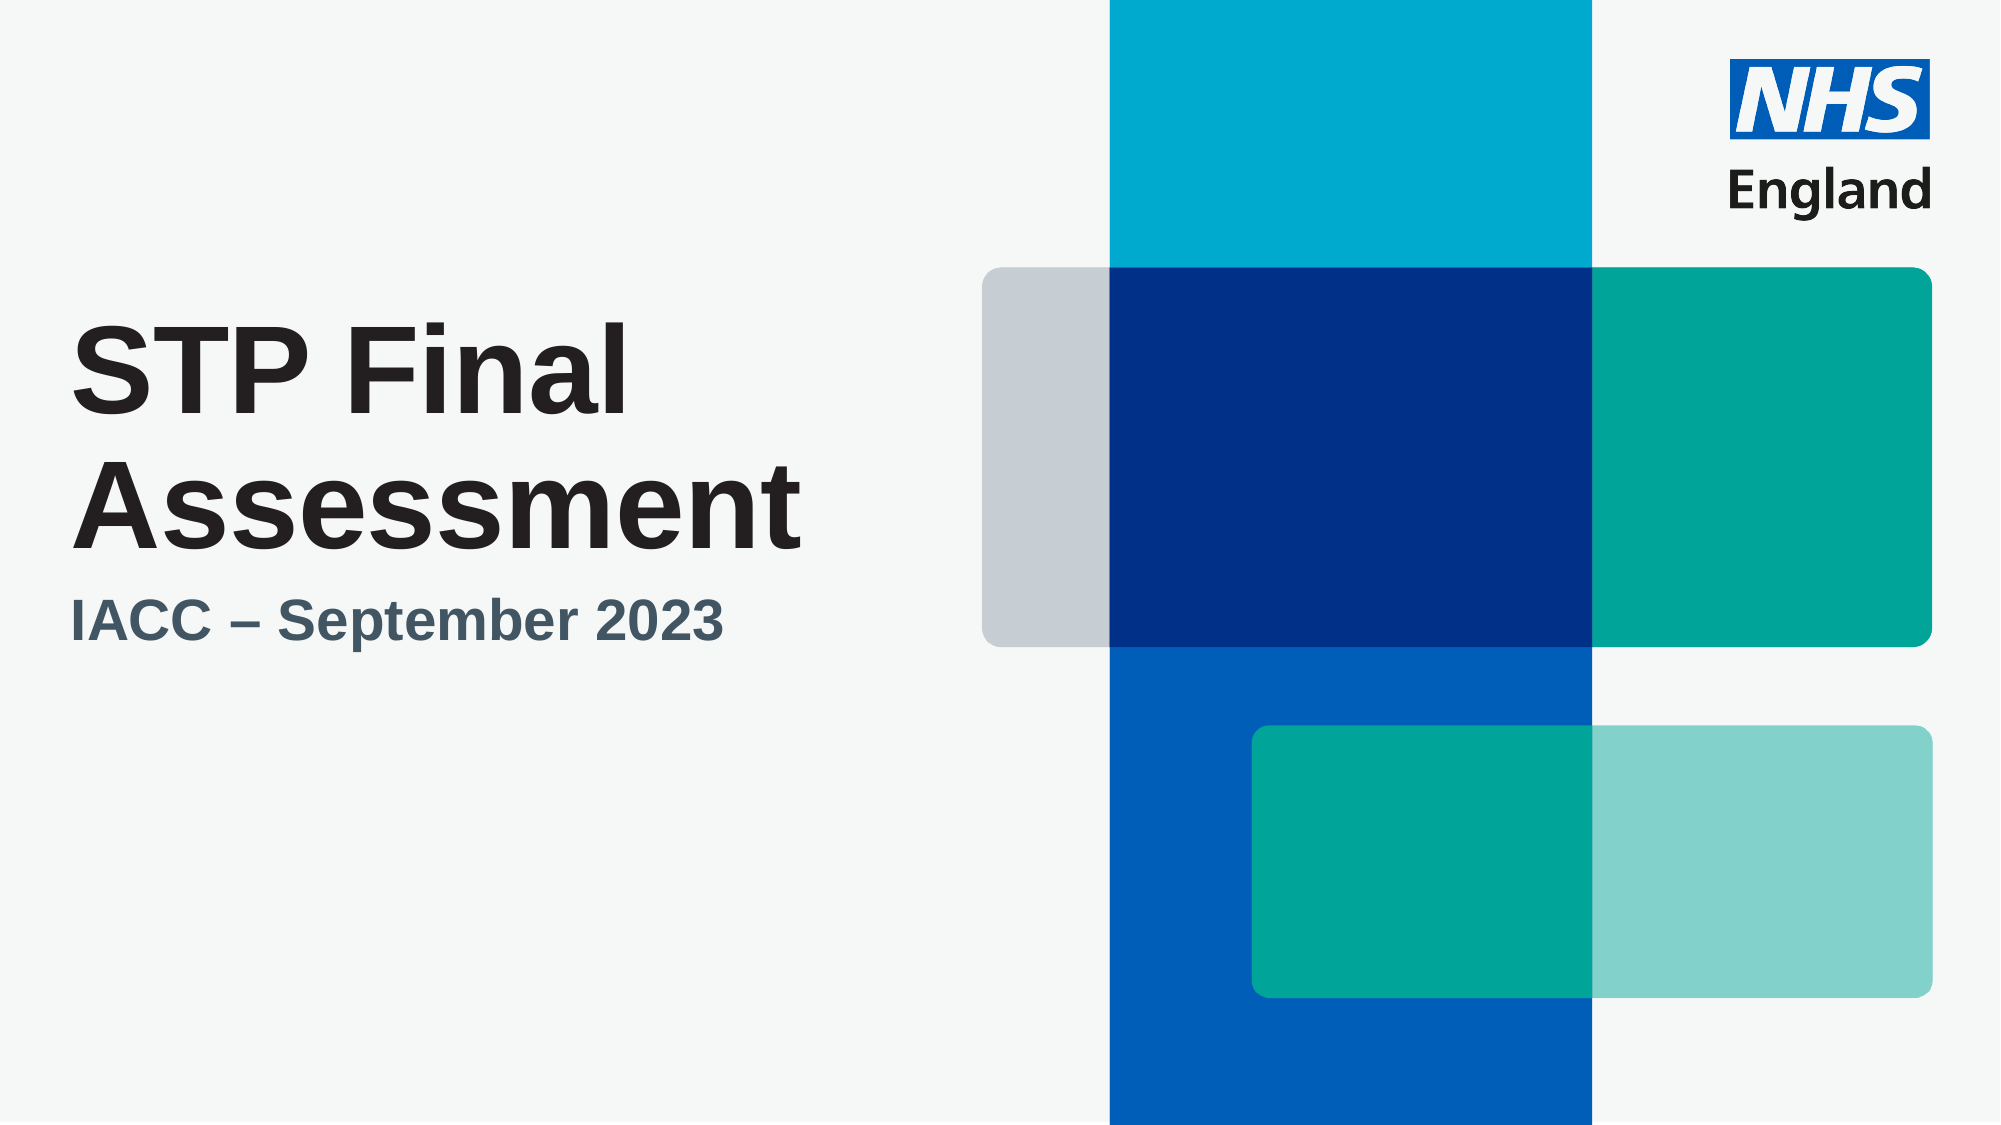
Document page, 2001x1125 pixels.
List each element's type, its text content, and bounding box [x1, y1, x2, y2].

title STP Final Assessment [70, 164, 833, 576]
subtitle IACC – September 2023 [70, 590, 1379, 759]
